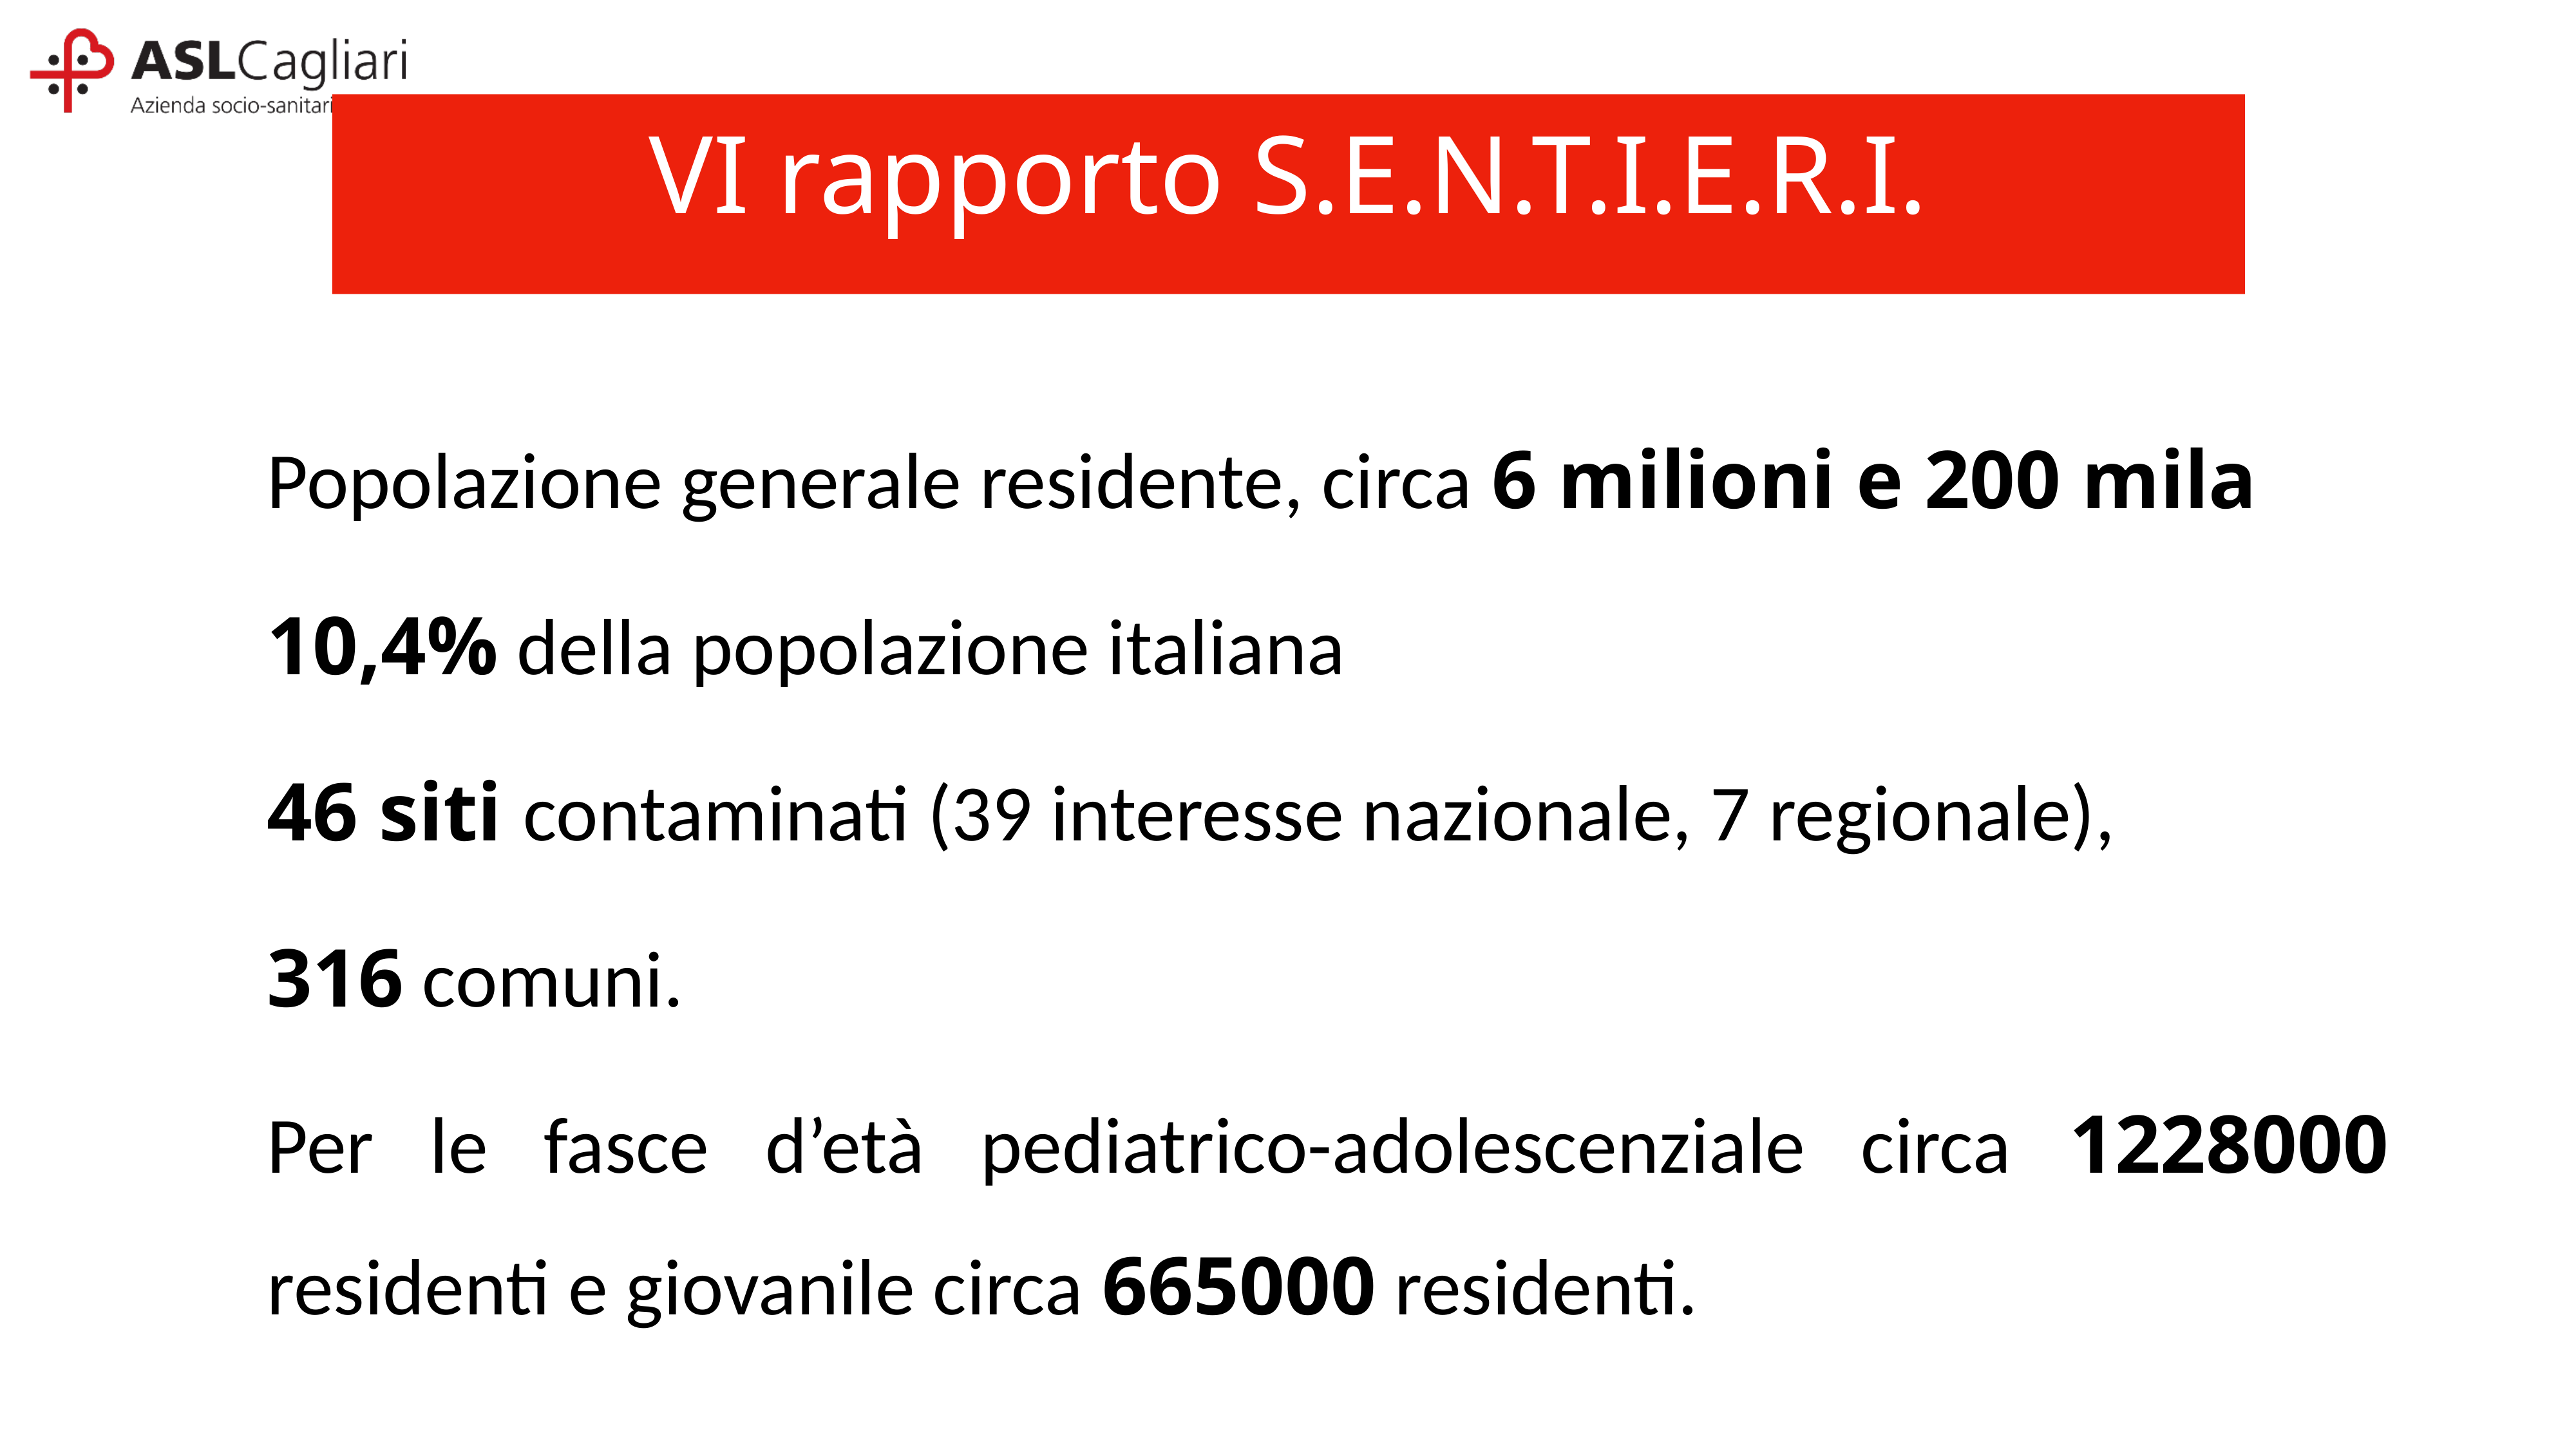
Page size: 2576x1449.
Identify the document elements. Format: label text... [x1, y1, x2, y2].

text_box VI rapporto S.E.N.T.I.E.R.I. [332, 94, 2245, 294]
picture [29, 25, 406, 120]
text_box Popolazione generale residente, circa 6 milioni e 200 mila 10,4% della popolazione italiana 46 siti contaminati (39 interesse nazionale, 7 regionale), 316 comuni. Per le fasce d’età pediatrico-adolescenziale circa 1228000 residenti e giovanile circa 665000 residenti. [177, 385, 2400, 1362]
